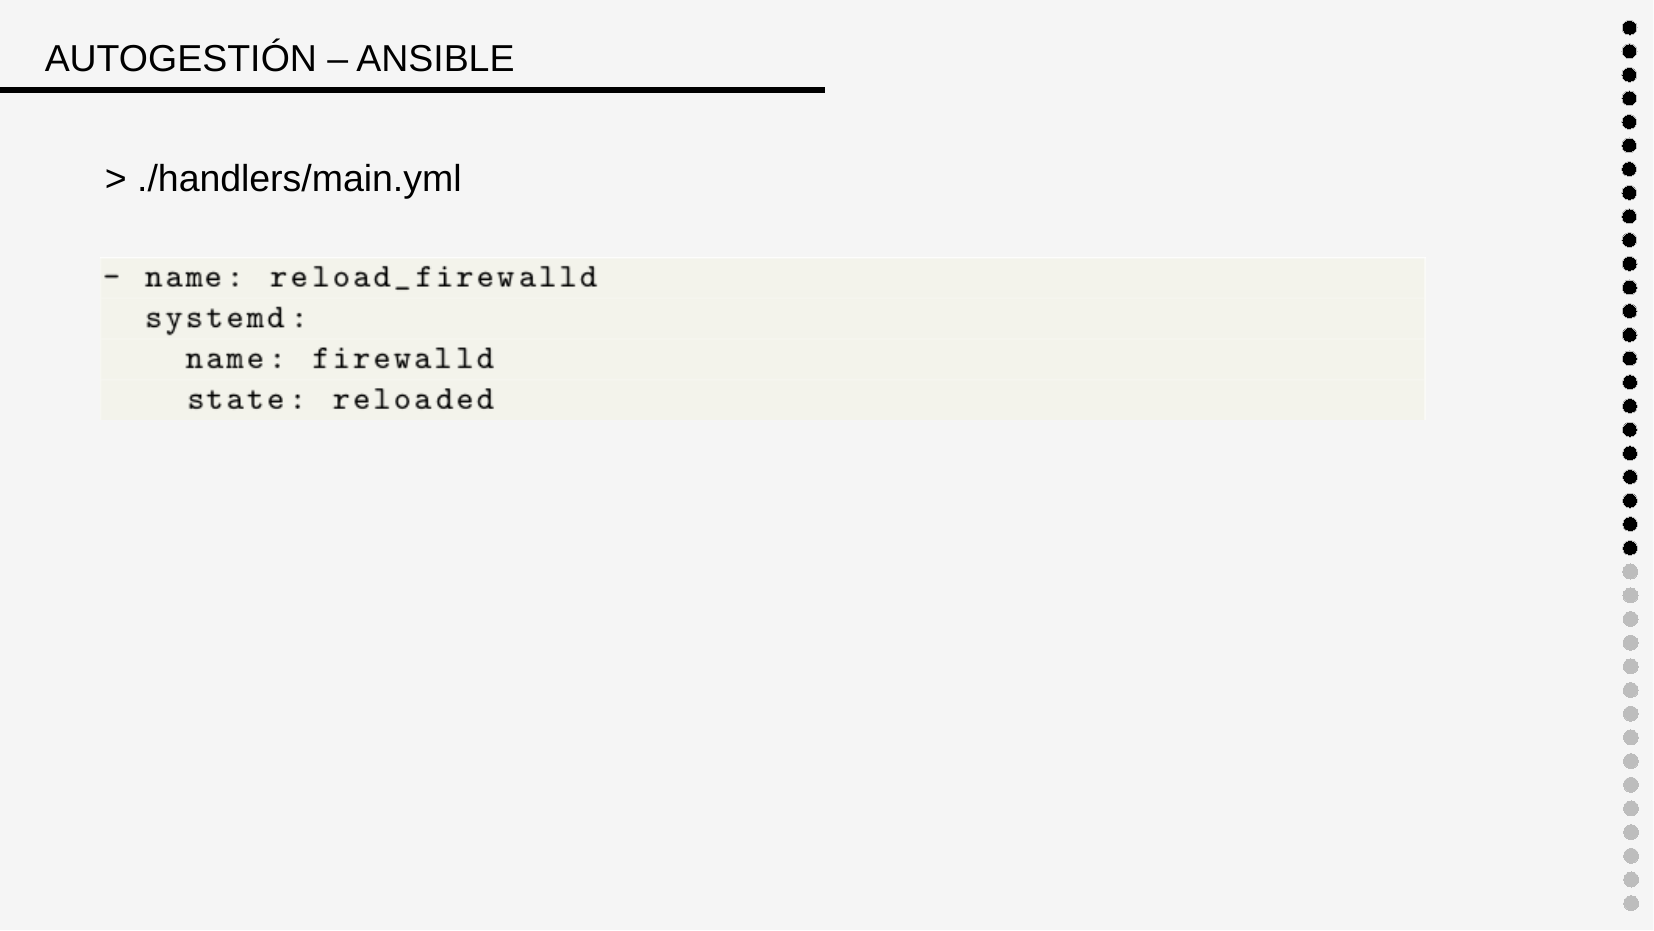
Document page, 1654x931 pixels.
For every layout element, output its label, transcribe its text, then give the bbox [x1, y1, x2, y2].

text_box [1621, 43, 1638, 59]
text_box [1621, 161, 1637, 177]
text_box [1622, 374, 1638, 390]
text_box [1623, 658, 1639, 674]
text_box [1623, 729, 1639, 745]
text_box [1623, 824, 1639, 840]
text_box [1622, 540, 1638, 556]
text_box [1623, 635, 1639, 651]
text_box [1622, 350, 1638, 366]
text_box [1622, 422, 1638, 438]
text_box [1623, 848, 1639, 864]
text_box [1621, 137, 1637, 153]
text_box > ./handlers/main.yml [90, 150, 1111, 417]
text_box [1622, 587, 1639, 603]
text_box [1621, 67, 1637, 83]
text_box [1623, 800, 1639, 816]
text_box [1622, 279, 1638, 295]
text_box [1623, 706, 1639, 722]
text_box [1621, 90, 1637, 106]
text_box AUTOGESTIÓN – ANSIBLE [30, 30, 826, 129]
picture [100, 257, 1426, 421]
text_box [1622, 303, 1638, 319]
text_box [1621, 185, 1637, 201]
text_box [1622, 398, 1638, 414]
text_box [1623, 895, 1639, 911]
text_box [1622, 493, 1638, 509]
text_box [1621, 208, 1637, 224]
text_box [1622, 445, 1638, 461]
text_box [1622, 563, 1638, 580]
text_box [1623, 682, 1639, 698]
text_box [1623, 611, 1639, 627]
text_box [1621, 114, 1637, 130]
text_box [1622, 327, 1638, 343]
text_box [1622, 469, 1638, 485]
text_box [1622, 20, 1638, 36]
text_box [1622, 256, 1638, 272]
text_box [1621, 232, 1637, 248]
text_box [1623, 753, 1639, 769]
text_box [1622, 516, 1638, 532]
text_box [1623, 871, 1639, 888]
text_box [1623, 777, 1639, 793]
